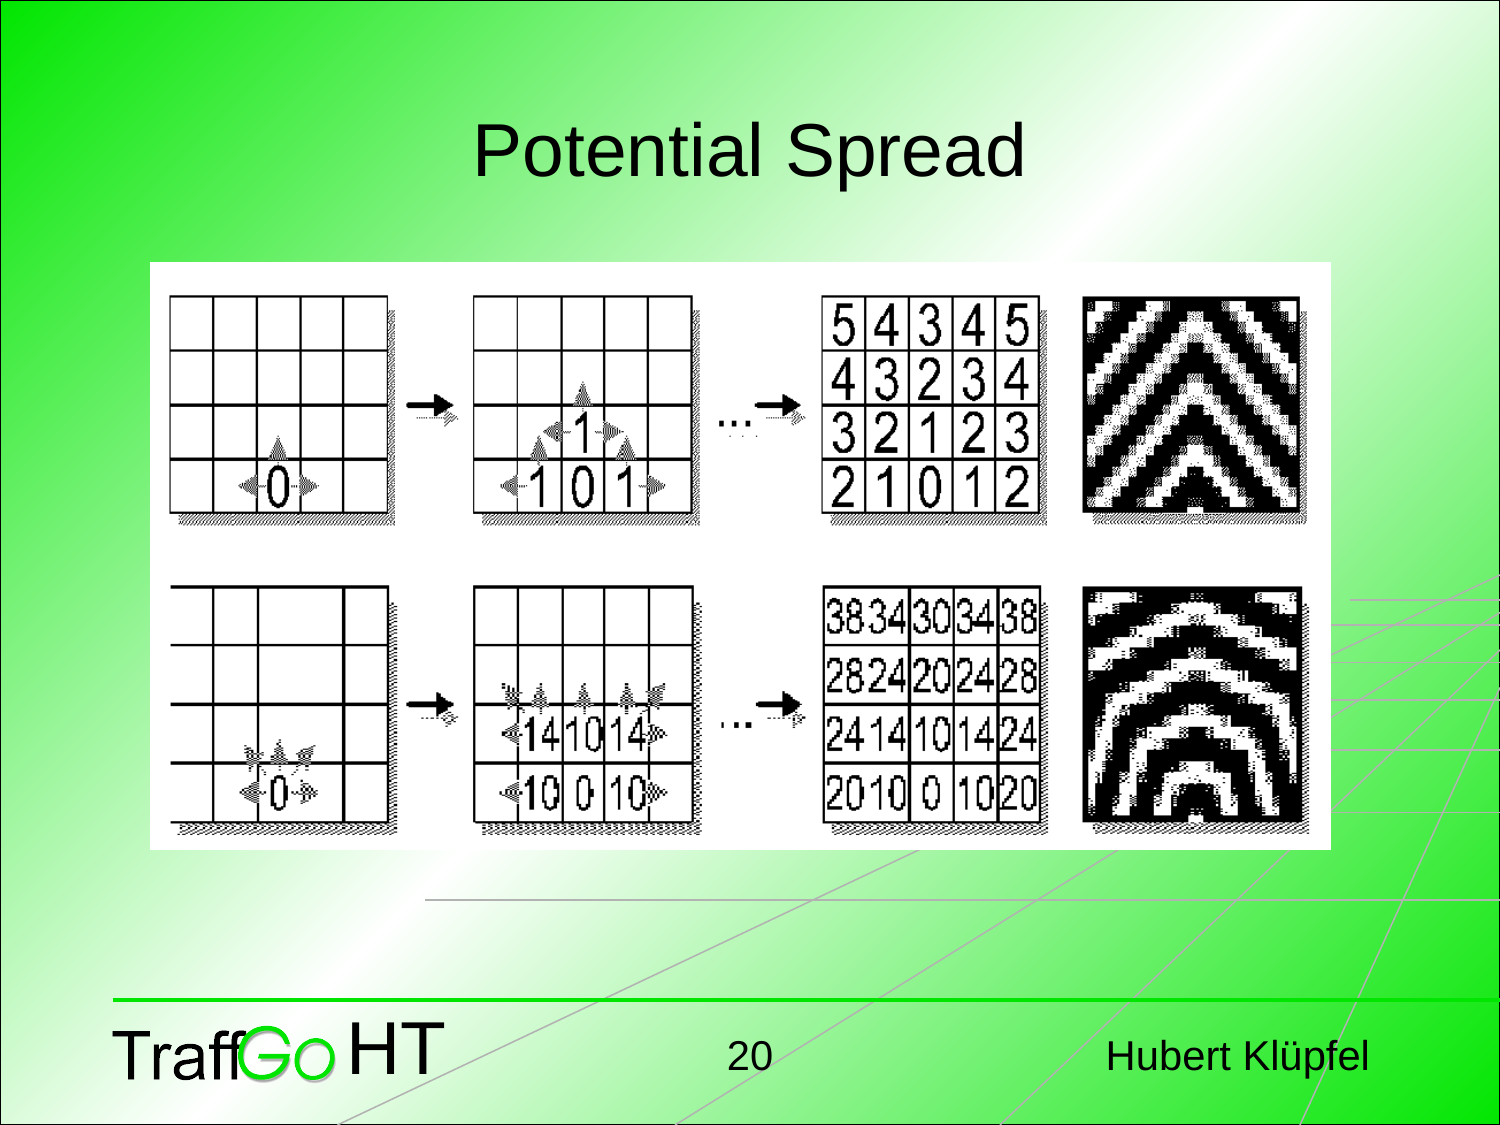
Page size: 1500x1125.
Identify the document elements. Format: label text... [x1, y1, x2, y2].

title Potential Spread [112, 97, 1388, 203]
picture [112, 1024, 338, 1085]
picture [150, 262, 1331, 850]
